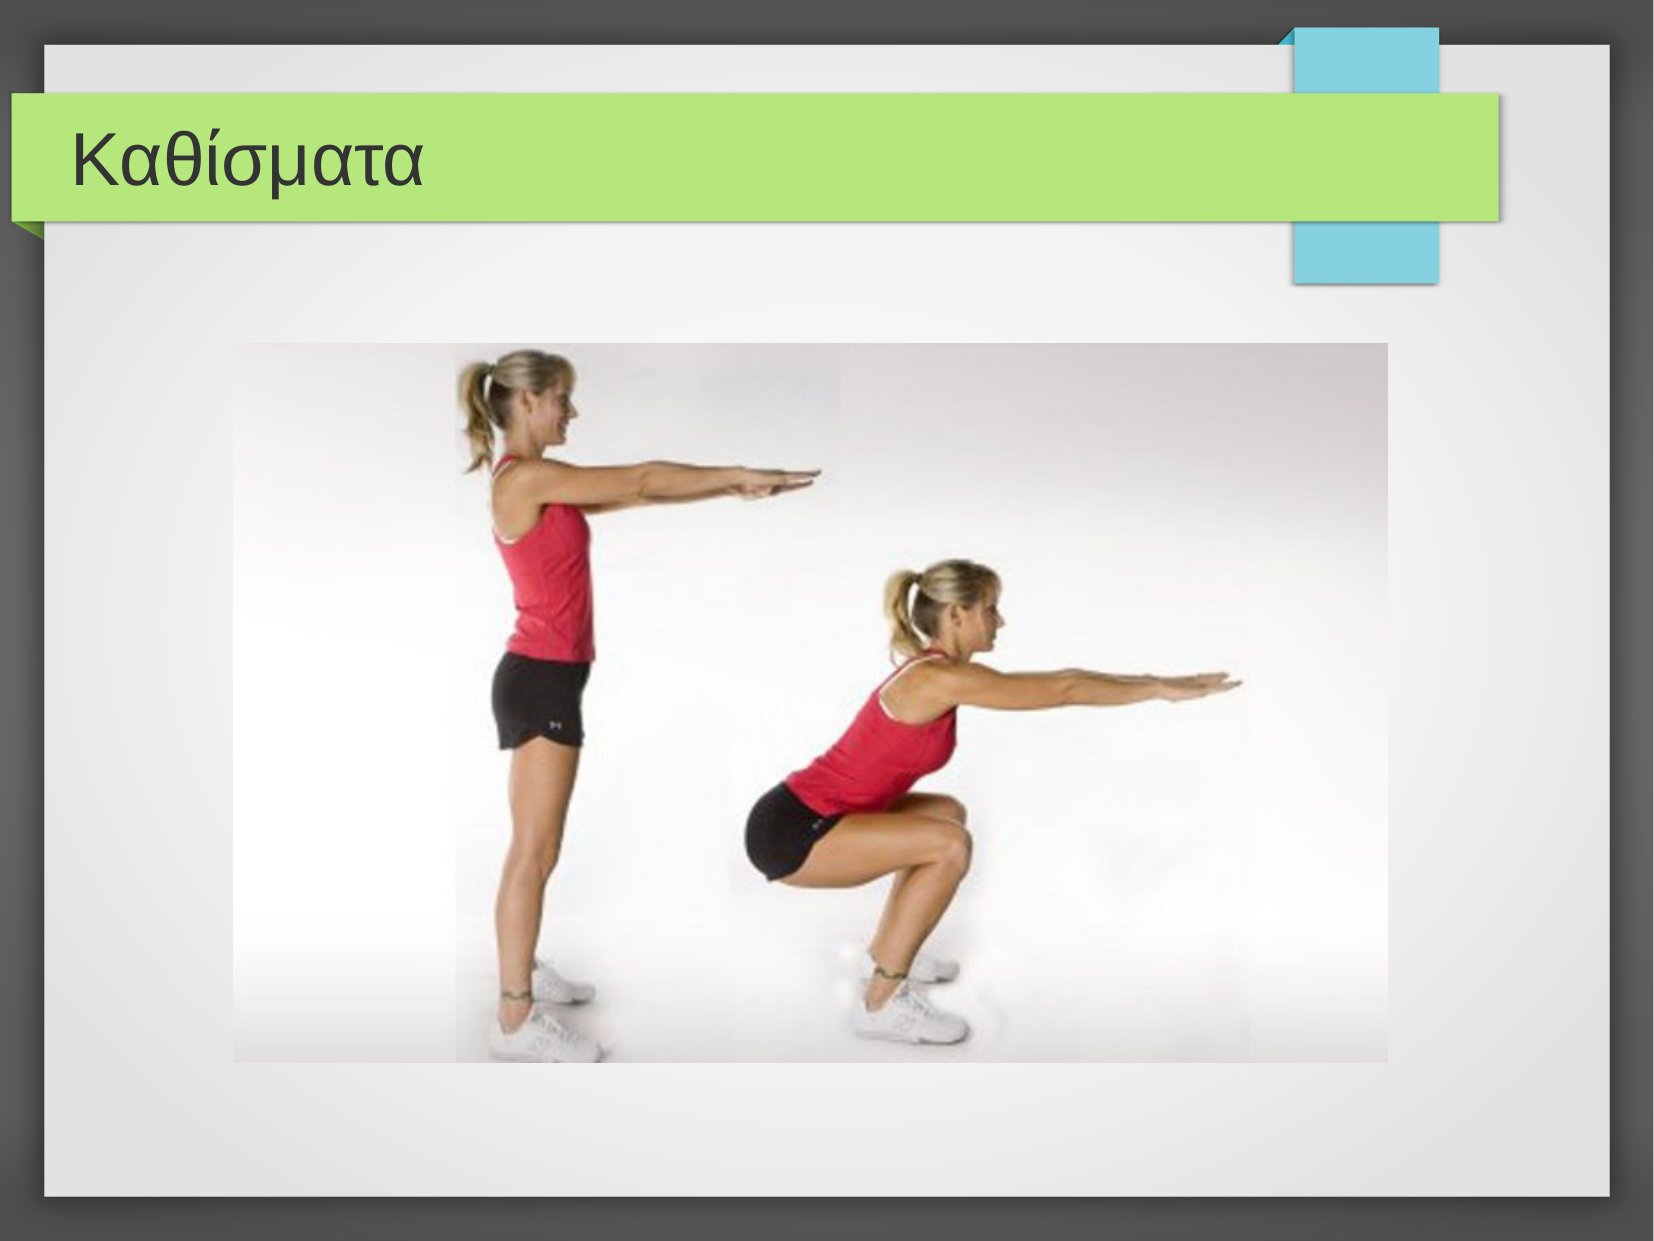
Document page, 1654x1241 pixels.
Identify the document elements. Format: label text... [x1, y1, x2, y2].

title Καθίσματα [70, 106, 1229, 213]
picture [0, 0, 1654, 1241]
